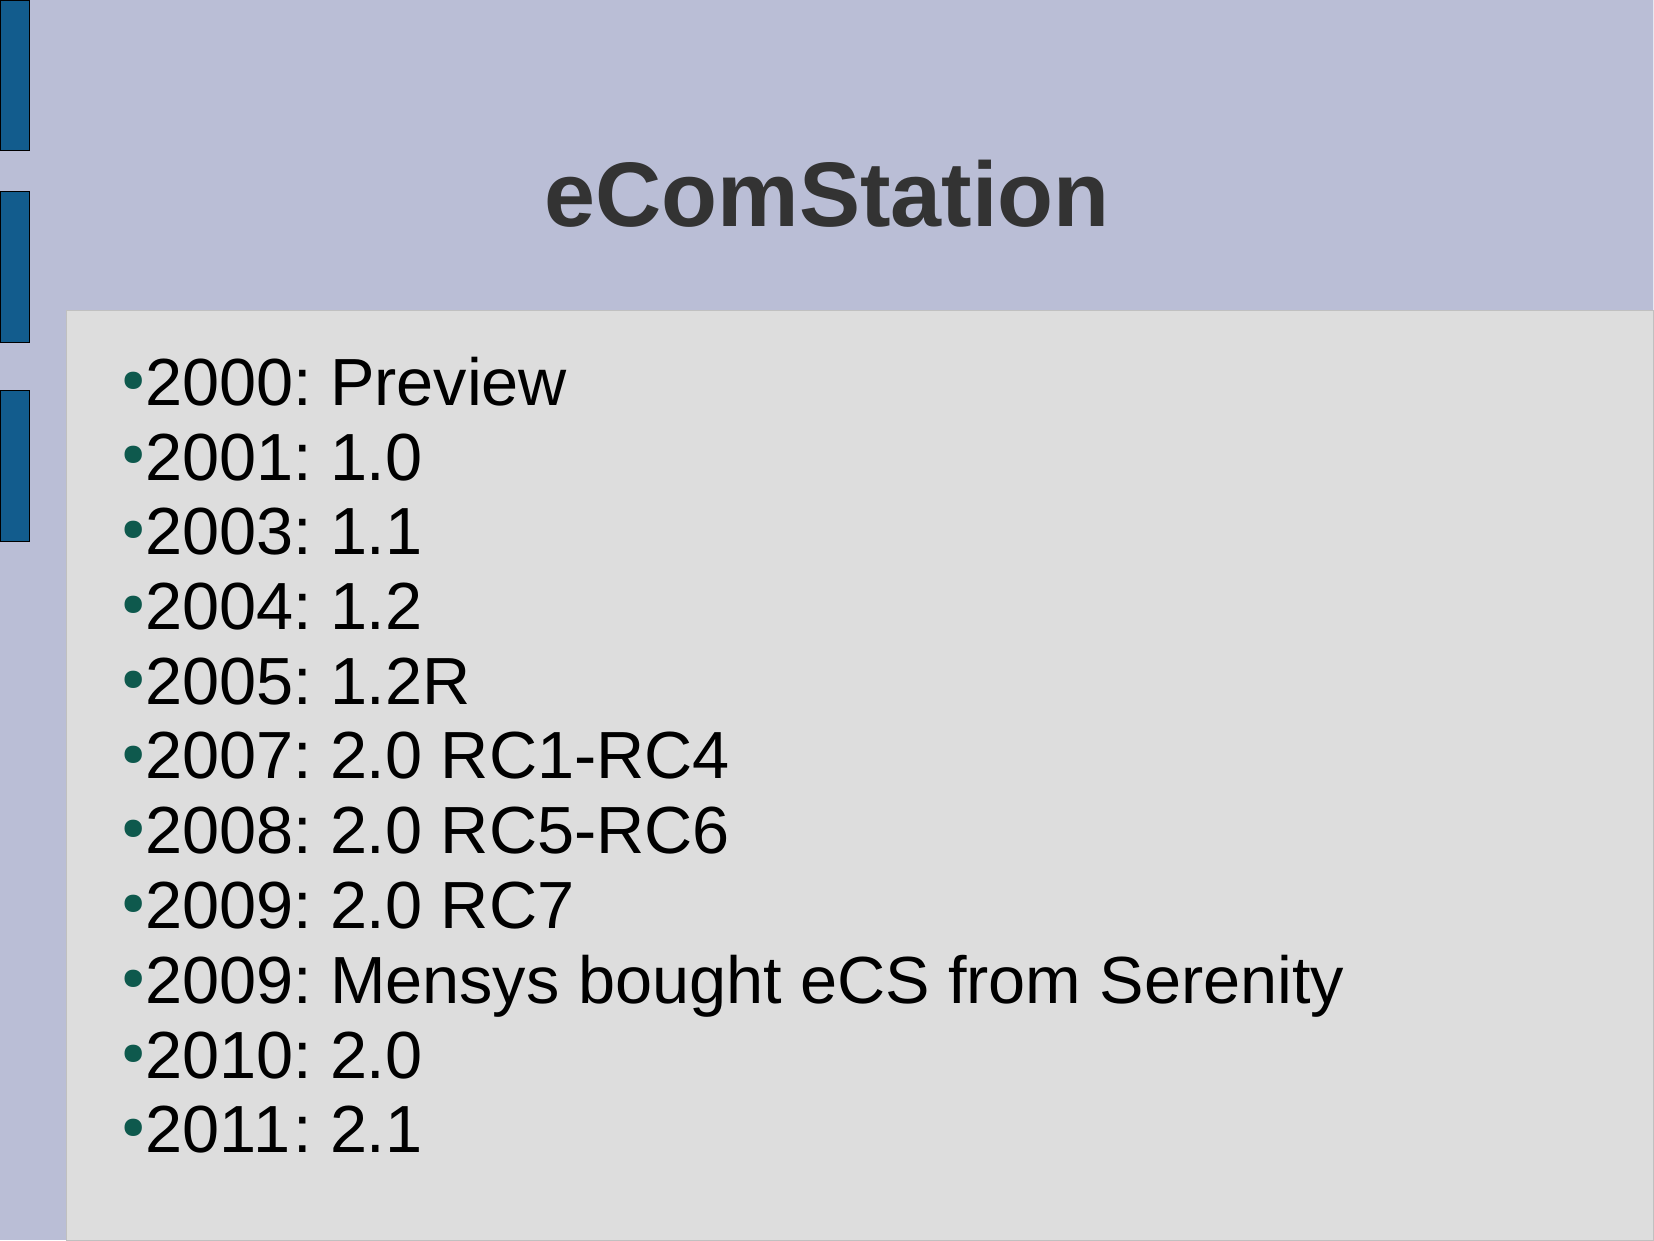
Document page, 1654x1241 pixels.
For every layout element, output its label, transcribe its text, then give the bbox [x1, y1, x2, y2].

title eComStation [121, 98, 1534, 291]
list 2000: Preview 2001: 1.0 2003: 1.1 2004: 1.2 2005: 1.2R 2007: 2.0 RC1-RC4 2008: 2.0 RC5-RC6 2009: 2.0 RC7 2009: Mensys bought eCS from Serenity 2010: 2.0 2011: 2.1 [121, 344, 1534, 1157]
